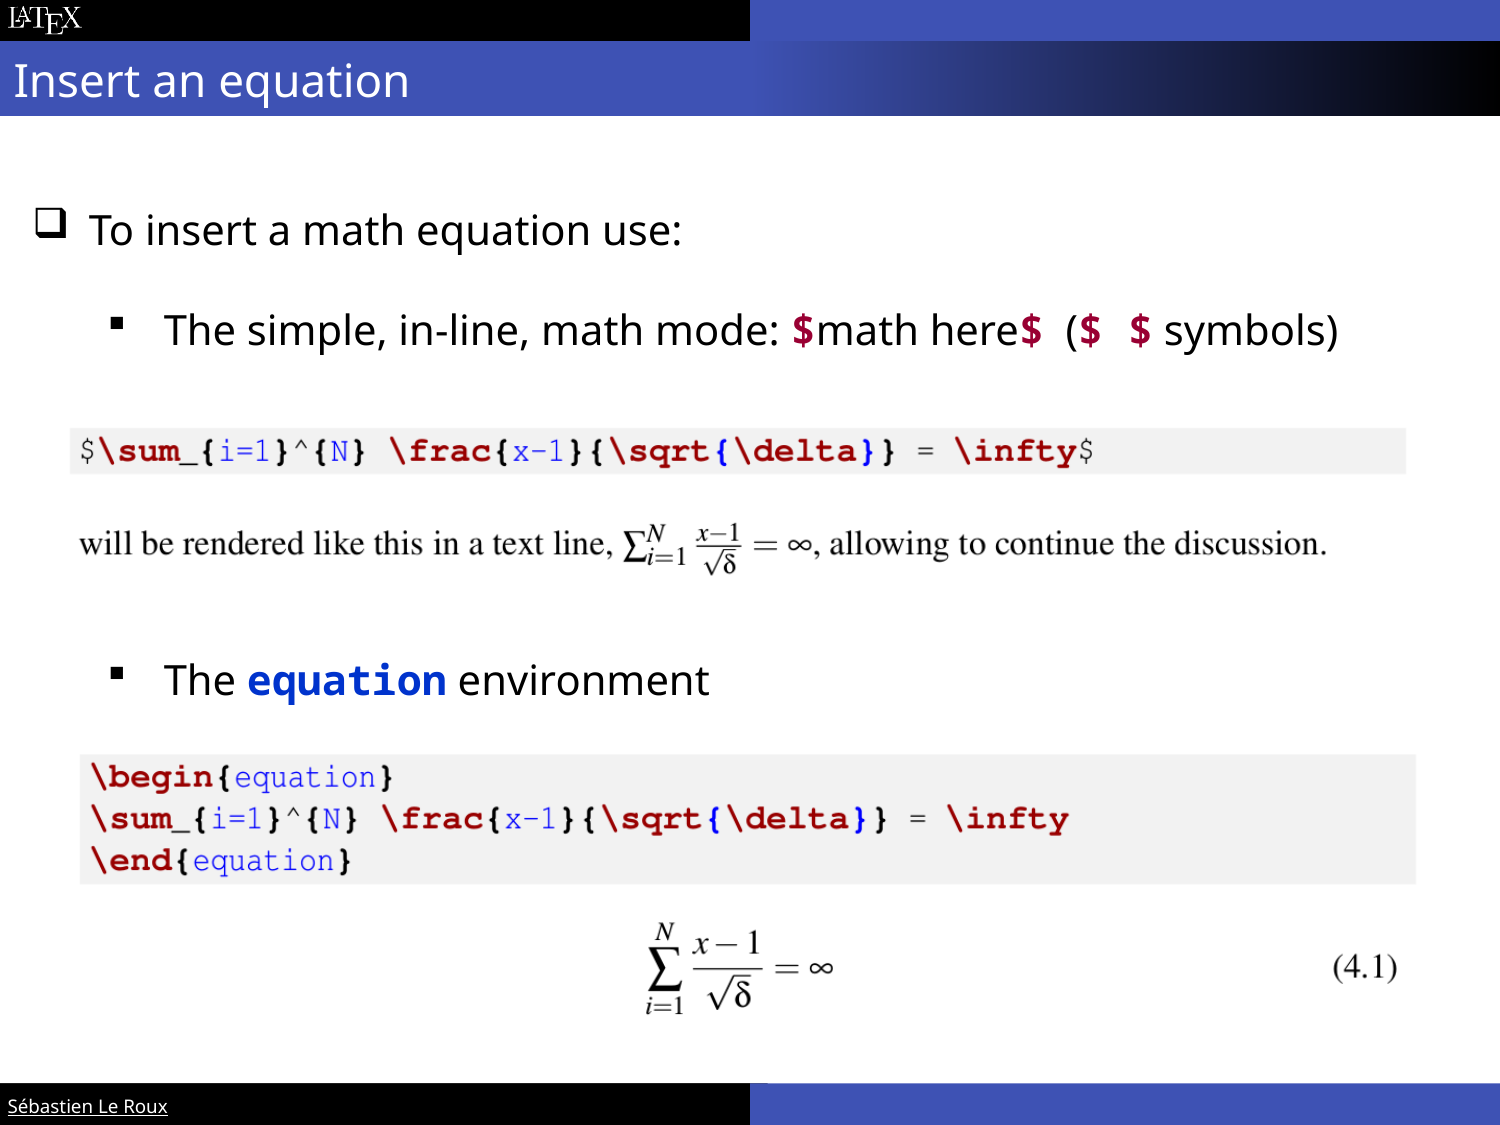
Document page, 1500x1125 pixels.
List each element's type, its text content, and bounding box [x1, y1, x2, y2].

picture [76, 747, 1424, 1035]
title Insert an equation [0, 41, 1500, 116]
picture [5, 3, 84, 37]
text_box To insert a math equation use: The simple, in-line, math mode: $math here$ ($ $ symbols) The equation environment [17, 196, 1500, 712]
picture [65, 423, 1412, 587]
